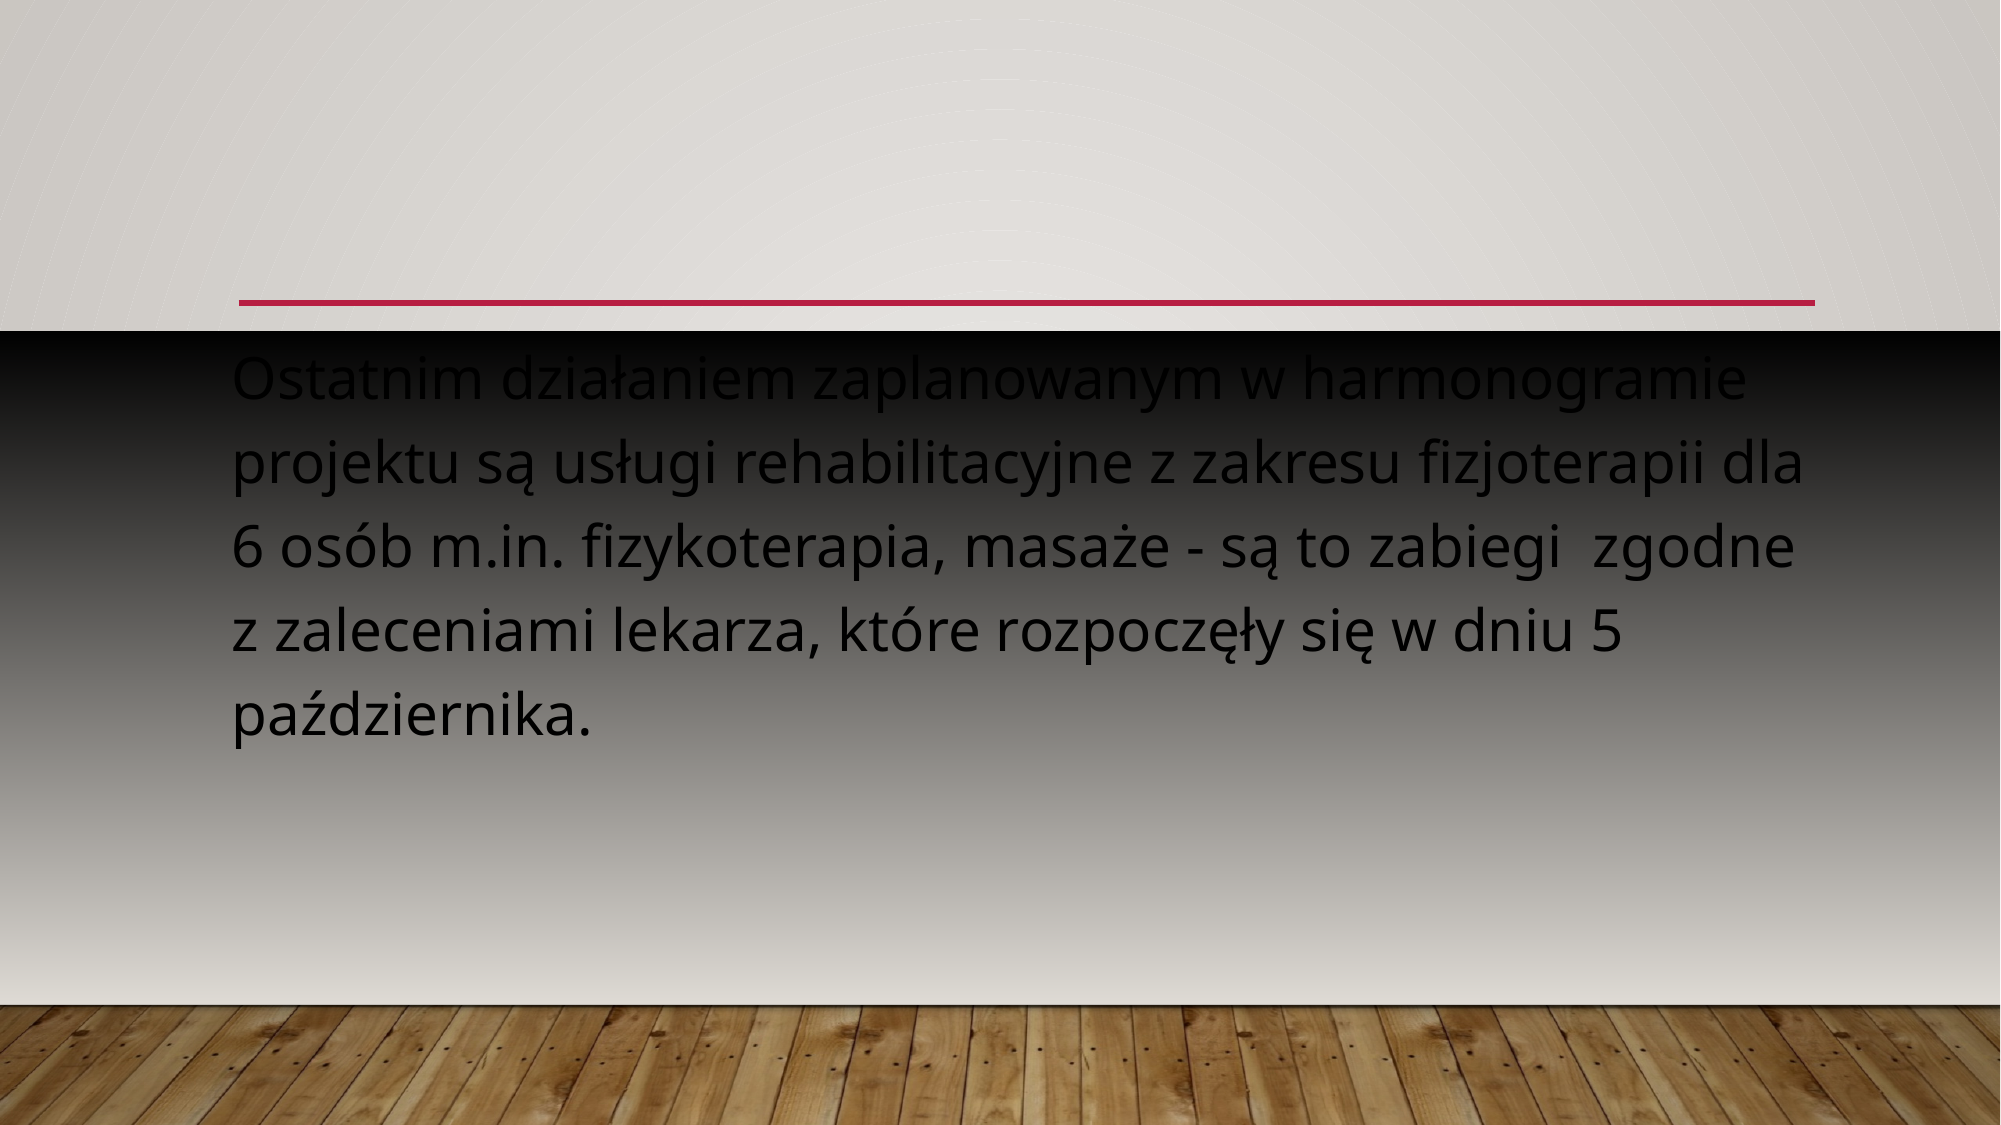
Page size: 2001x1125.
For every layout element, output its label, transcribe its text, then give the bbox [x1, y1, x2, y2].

text_box Ostatnim działaniem zaplanowanym w harmonogramie projektu są usługi rehabilitacyjne z zakresu fizjoterapii dla 6 osób m.in. fizykoterapia, masaże - są to zabiegi zgodne z zaleceniami lekarza, które rozpoczęły się w dniu 5 października. [216, 320, 1835, 1012]
